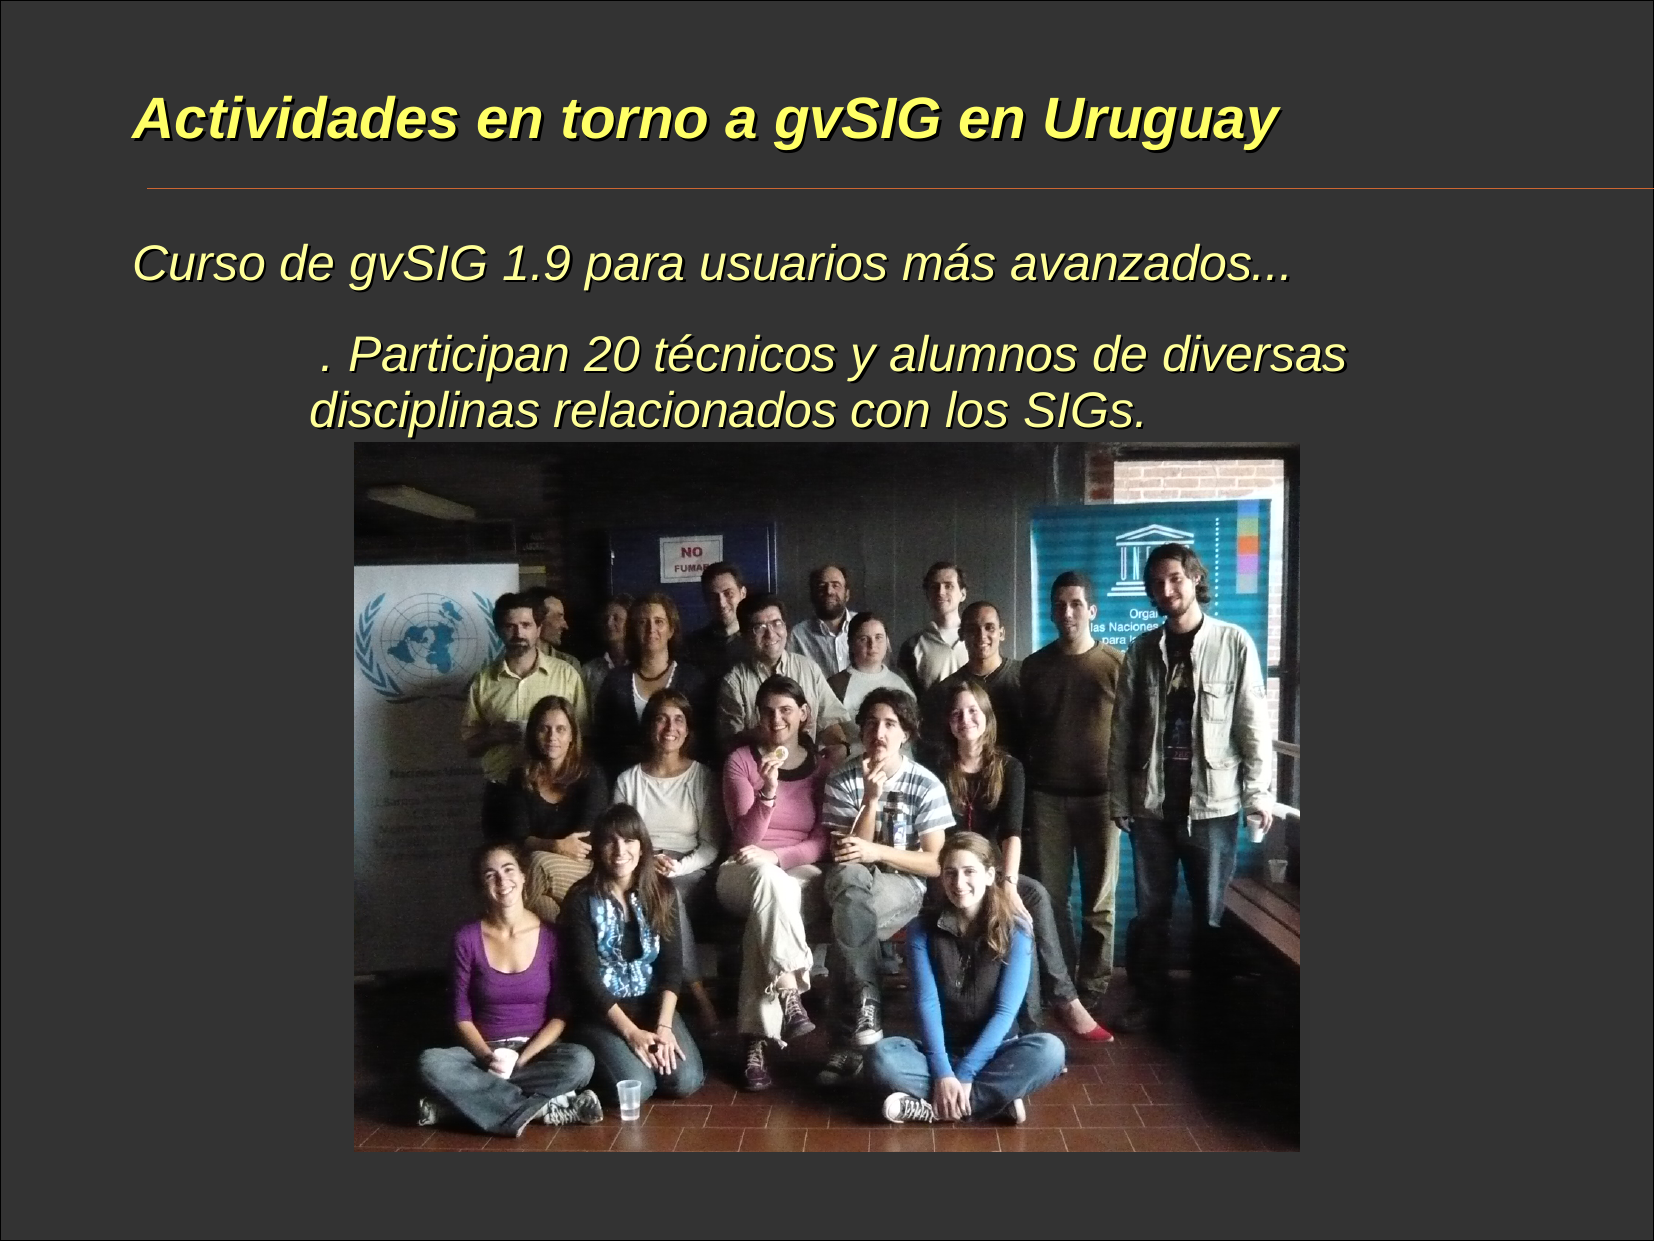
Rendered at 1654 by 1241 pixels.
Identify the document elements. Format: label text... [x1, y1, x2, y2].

picture [354, 442, 1300, 1152]
text_box Curso de gvSIG 1.9 para usuarios más avanzados... [118, 228, 1477, 299]
text_box [0, 0, 1654, 1241]
text_box . Participan 20 técnicos y alumnos de diversas disciplinas relacionados con los SIGs. [295, 318, 1418, 446]
text_box Actividades en torno a gvSIG en Uruguay [118, 78, 1536, 169]
